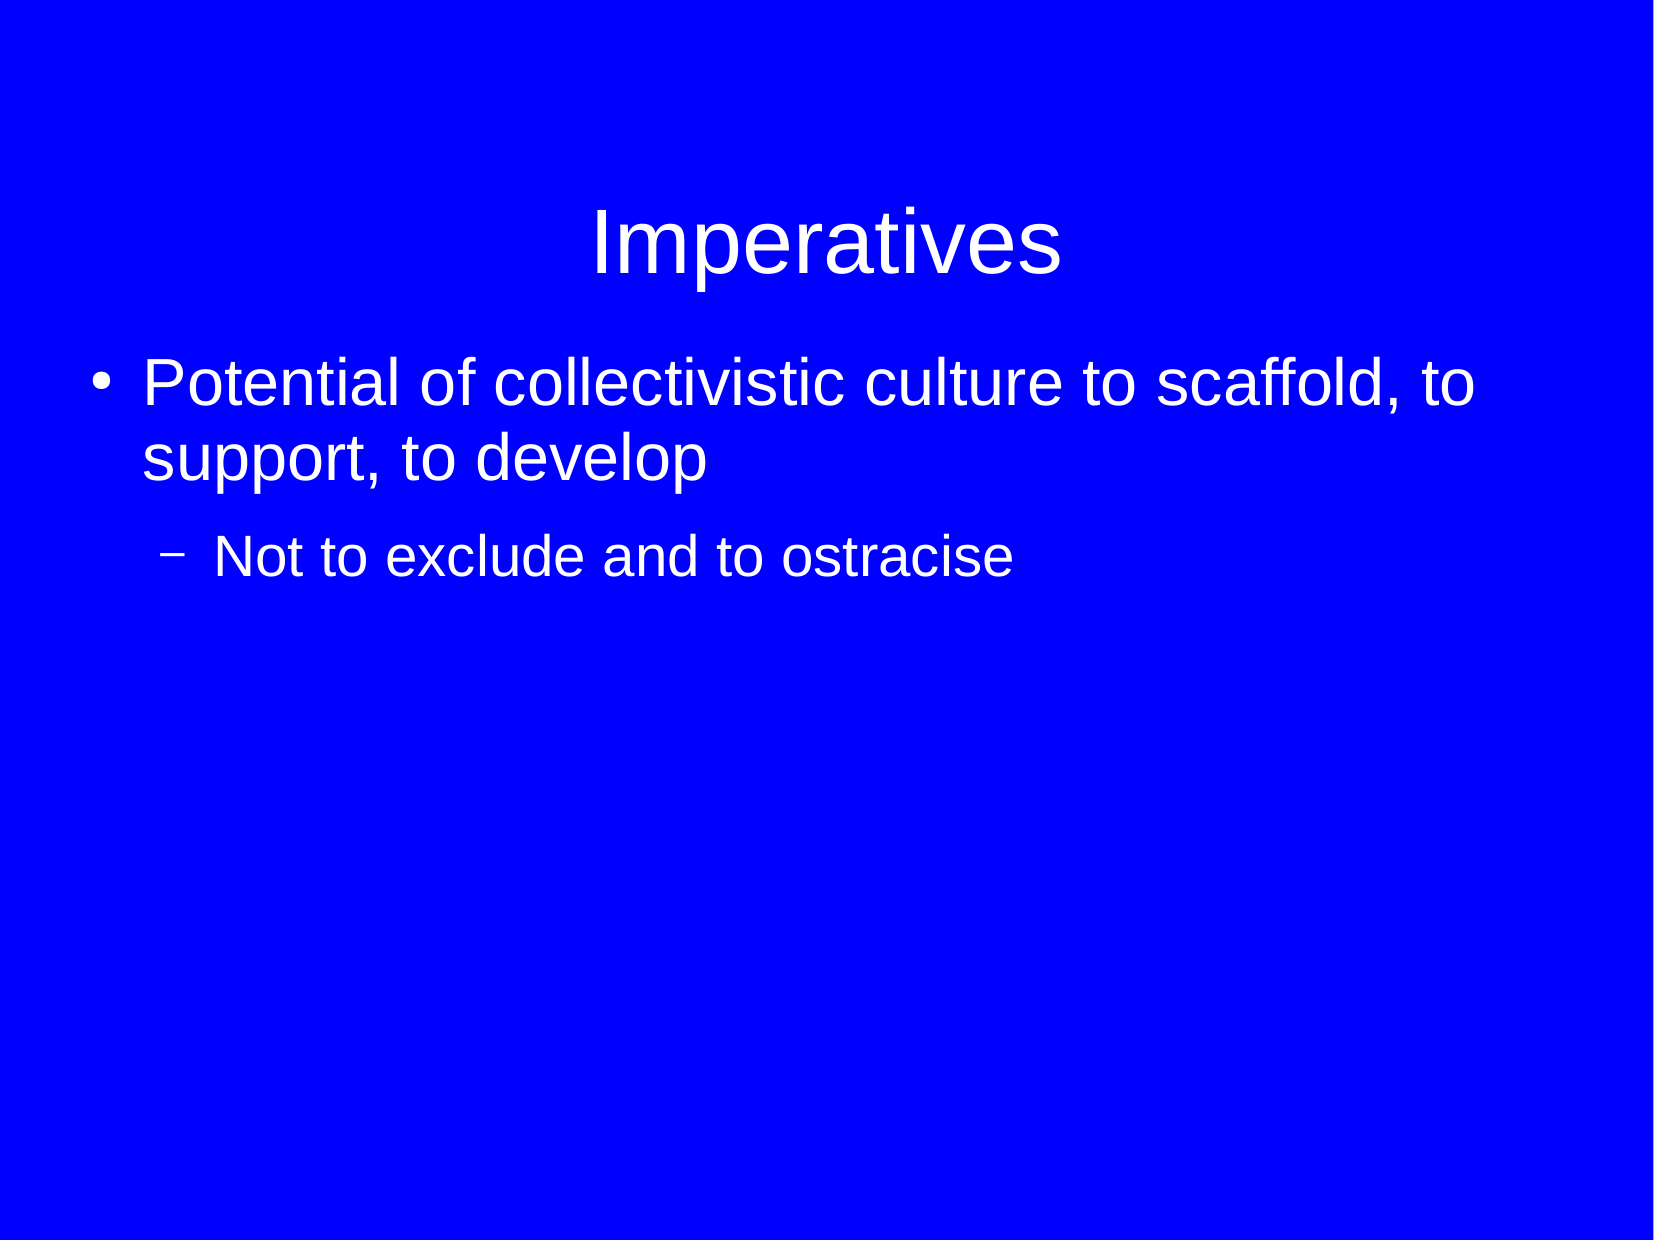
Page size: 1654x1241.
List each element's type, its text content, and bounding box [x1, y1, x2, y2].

list Potential of collectivistic culture to scaffold, to support, to develop Not to exclude and to ostracise [71, 345, 1561, 1186]
title Imperatives [82, 137, 1571, 346]
